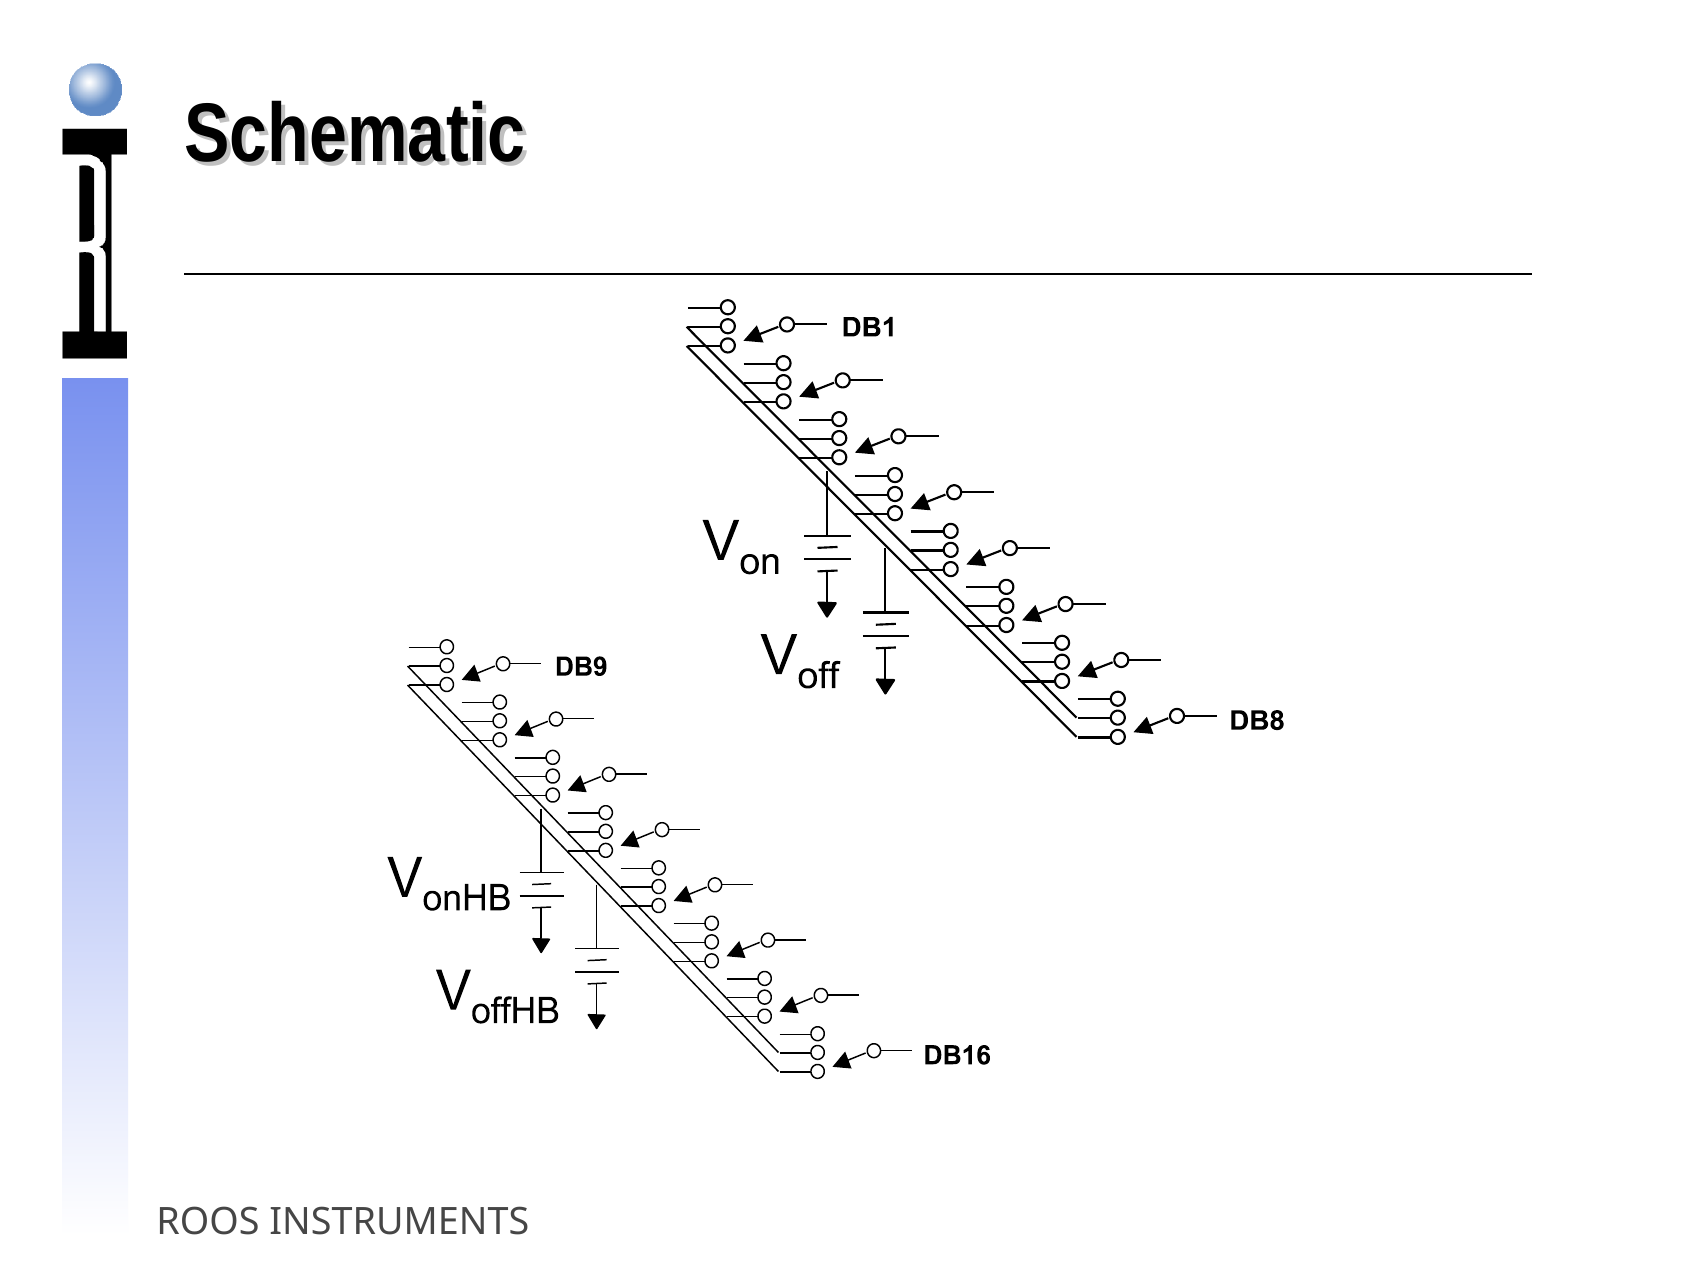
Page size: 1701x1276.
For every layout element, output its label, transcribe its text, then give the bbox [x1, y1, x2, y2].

text_box [762, 554, 779, 574]
text_box [588, 1014, 605, 1029]
text_box [593, 656, 607, 676]
text_box [1077, 660, 1098, 679]
text_box [1231, 710, 1248, 730]
text_box [702, 519, 740, 560]
text_box [818, 602, 836, 617]
text_box [1133, 716, 1154, 734]
text_box [843, 317, 861, 337]
text_box [854, 437, 875, 455]
text_box [726, 940, 746, 958]
text_box [387, 856, 423, 897]
text_box [925, 1045, 942, 1065]
text_box [966, 548, 987, 567]
text_box [910, 493, 931, 511]
text_box [1251, 710, 1269, 730]
text_box [944, 1045, 961, 1065]
text_box [575, 656, 592, 676]
text_box [760, 634, 798, 675]
text_box [863, 317, 881, 337]
text_box [423, 890, 441, 911]
text_box [977, 1045, 991, 1065]
text_box [1022, 604, 1043, 623]
text_box [464, 883, 485, 911]
text_box [740, 554, 759, 575]
text_box Schematic [184, 92, 1539, 268]
text_box [556, 656, 573, 676]
text_box [444, 890, 460, 911]
text_box [798, 668, 817, 689]
text_box [490, 883, 510, 911]
text_box [963, 1045, 972, 1065]
text_box [461, 664, 481, 682]
text_box [1270, 710, 1284, 731]
text_box [799, 381, 820, 399]
text_box [538, 996, 559, 1024]
text_box [532, 938, 550, 953]
text_box [514, 719, 534, 737]
text_box [673, 885, 693, 903]
text_box [491, 996, 512, 1024]
text_box [779, 996, 799, 1014]
text_box [743, 325, 764, 343]
text_box [436, 969, 471, 1010]
text_box [832, 1051, 852, 1069]
text_box [818, 660, 841, 689]
text_box [513, 996, 534, 1024]
text_box [472, 1003, 490, 1024]
text_box [876, 679, 895, 694]
text_box [567, 775, 587, 793]
text_box [620, 830, 640, 848]
text_box [883, 316, 893, 337]
